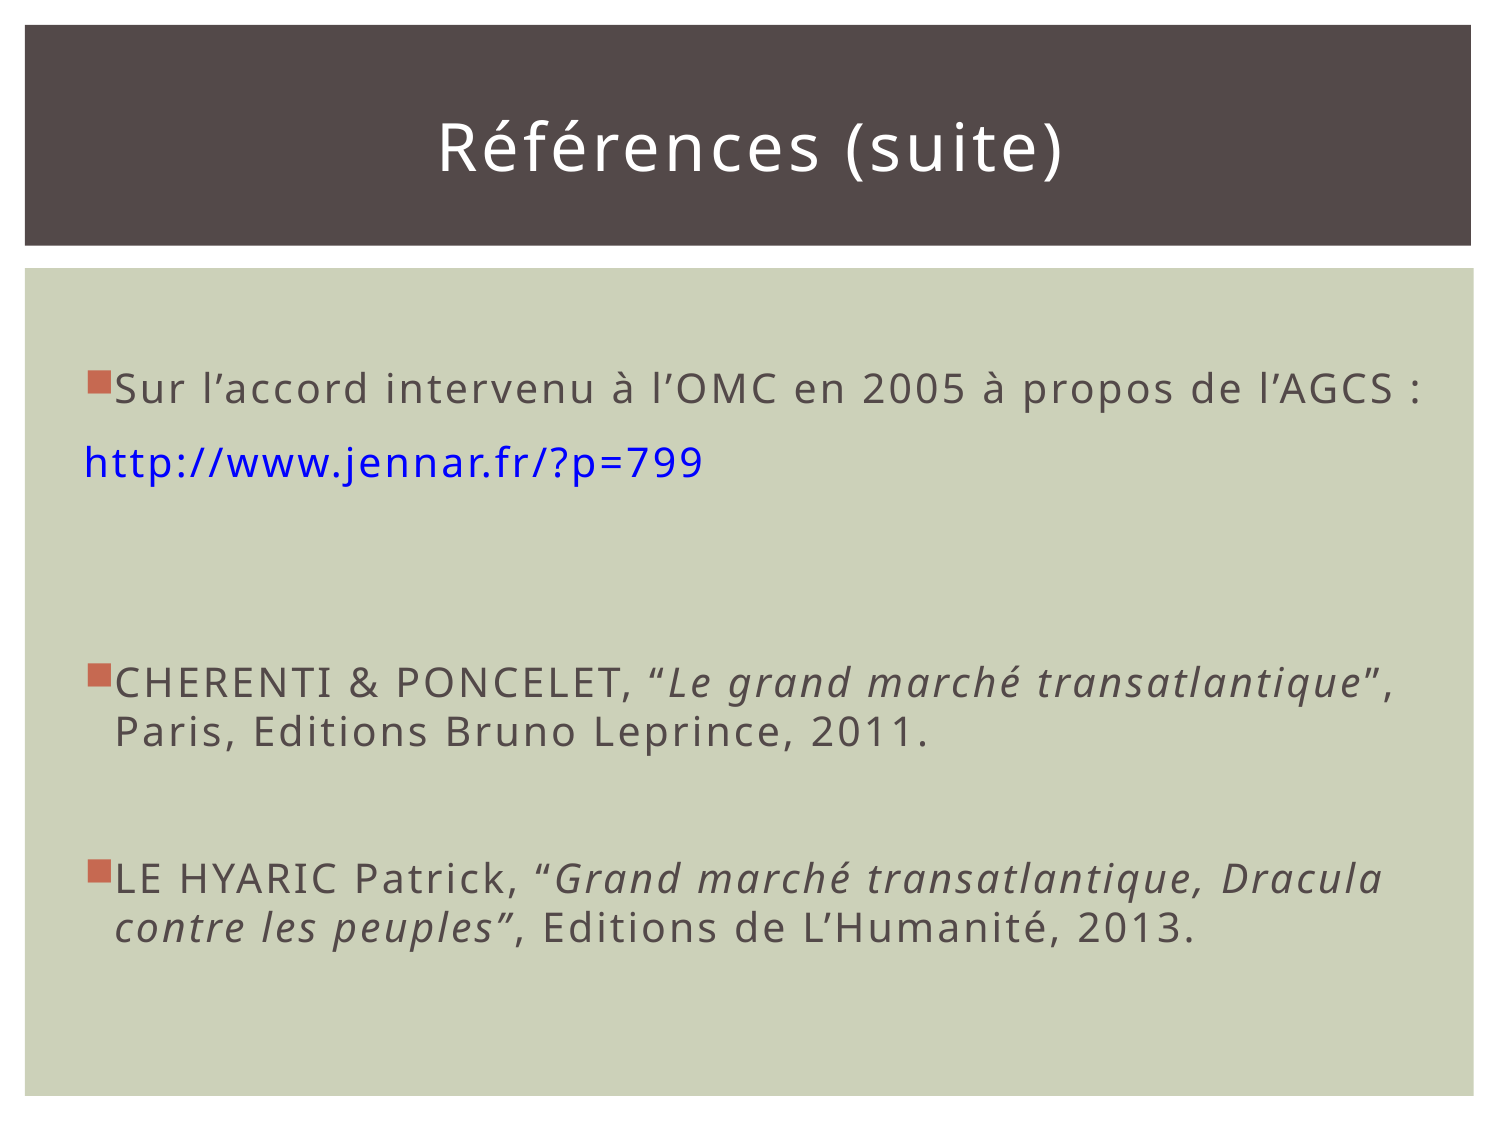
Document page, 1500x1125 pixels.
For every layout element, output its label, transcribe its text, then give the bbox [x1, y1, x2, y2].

list Sur l’accord intervenu à l’OMC en 2005 à propos de l’AGCS : http://www.jennar.fr/?p=799 CHERENTI & PONCELET, “Le grand marché transatlantique”, Paris, Editions Bruno Leprince, 2011. LE HYARIC Patrick, “Grand marché transatlantique, Dracula contre les peuples”, Editions de L’Humanité, 2013. [62, 281, 1442, 1005]
title Références (suite) [62, 58, 1438, 232]
